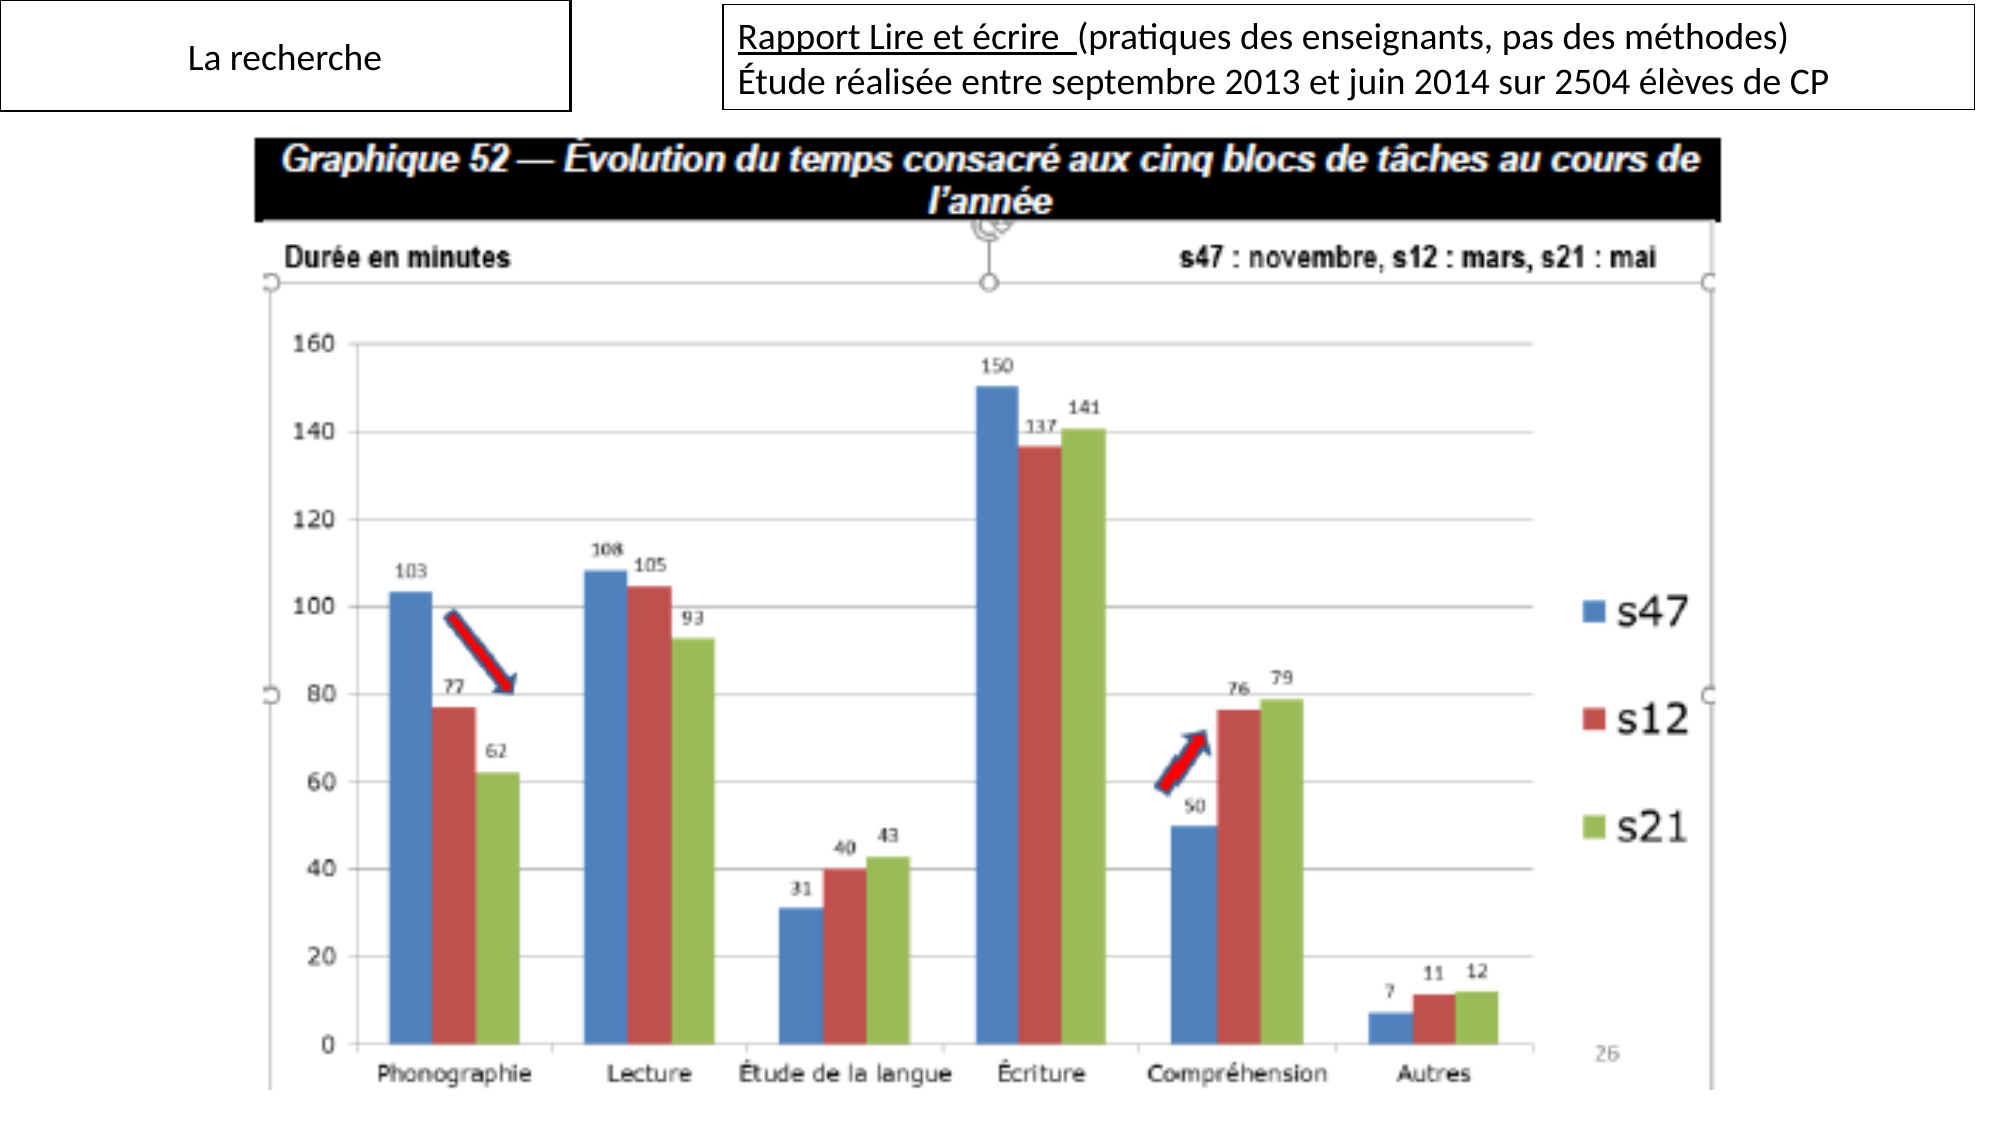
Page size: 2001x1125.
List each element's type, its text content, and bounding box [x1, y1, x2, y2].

text_box La recherche [0, 0, 571, 111]
picture [233, 119, 1750, 1090]
text_box Rapport Lire et écrire (pratiques des enseignants, pas des méthodes) Étude réalisée entre septembre 2013 et juin 2014 sur 2504 élèves de CP [723, 5, 1974, 110]
